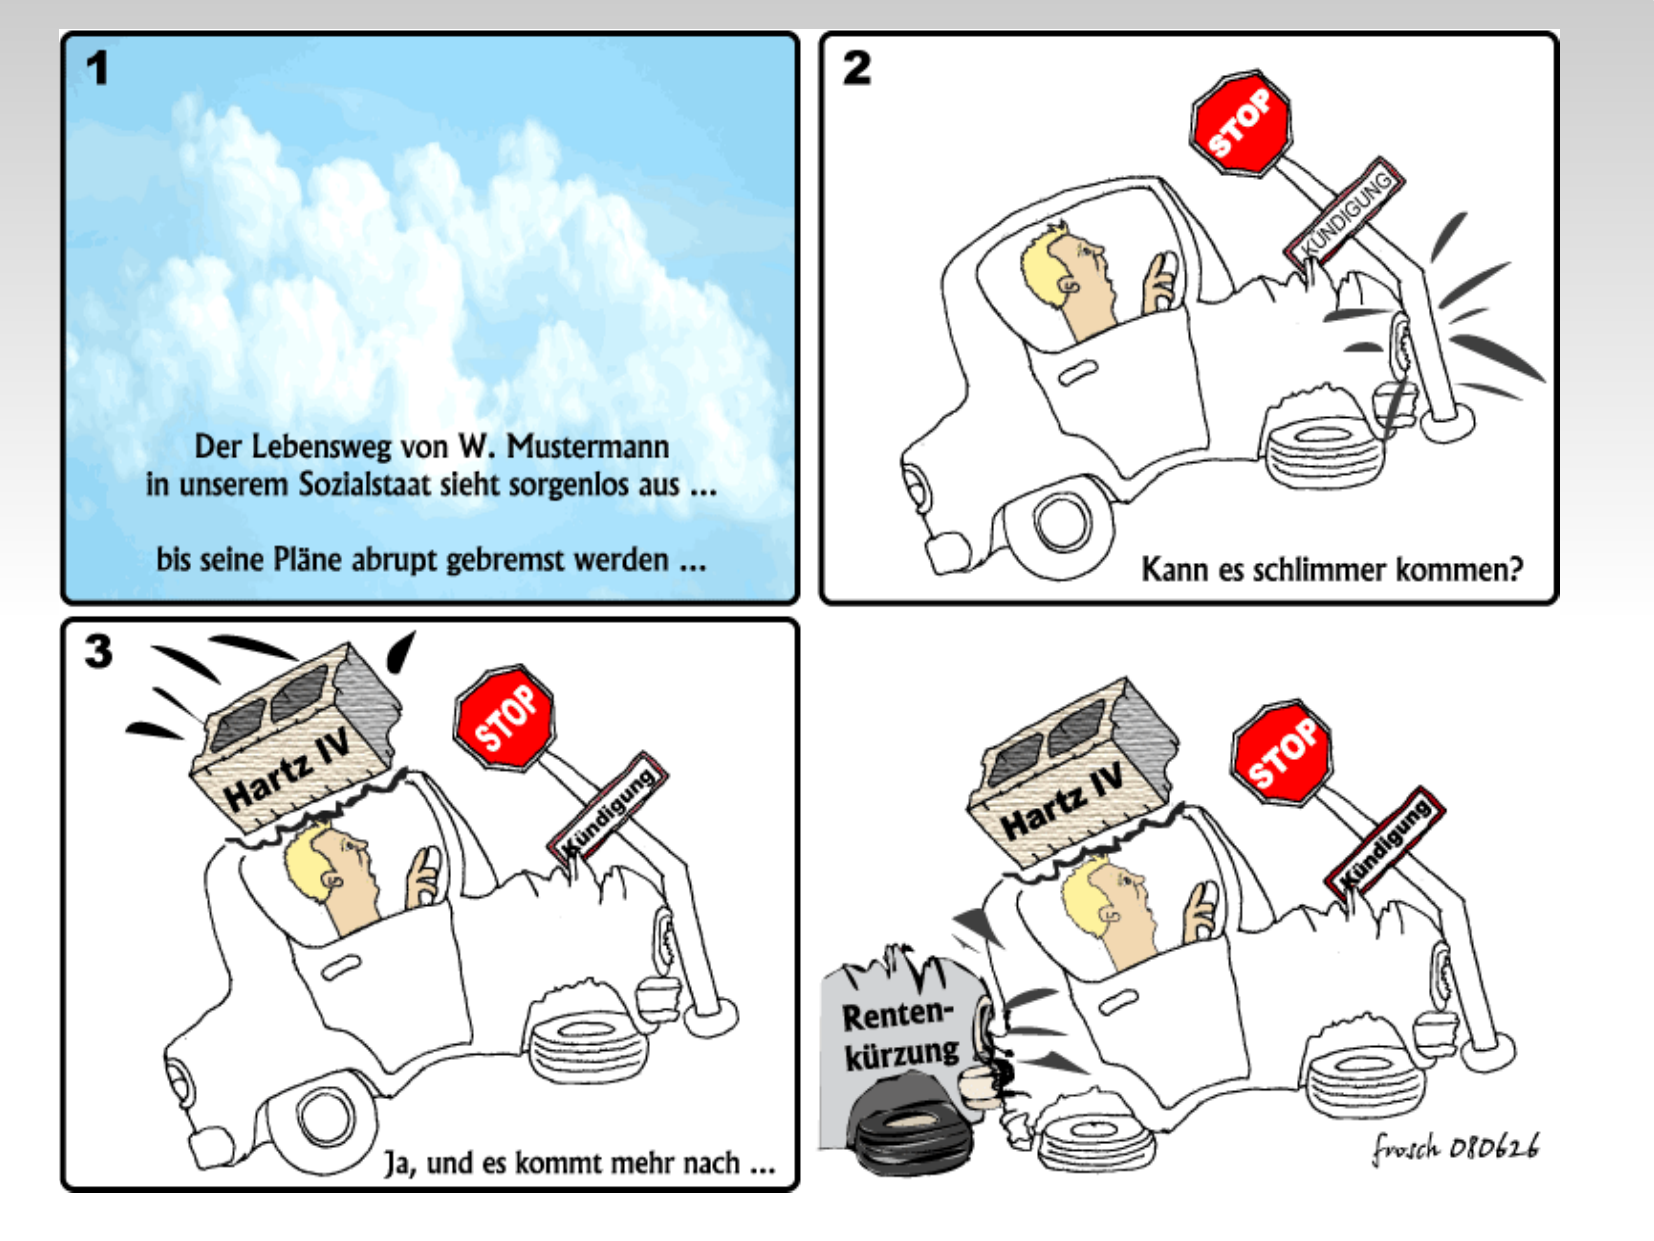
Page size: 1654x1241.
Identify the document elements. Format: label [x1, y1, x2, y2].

picture [59, 29, 1560, 1193]
